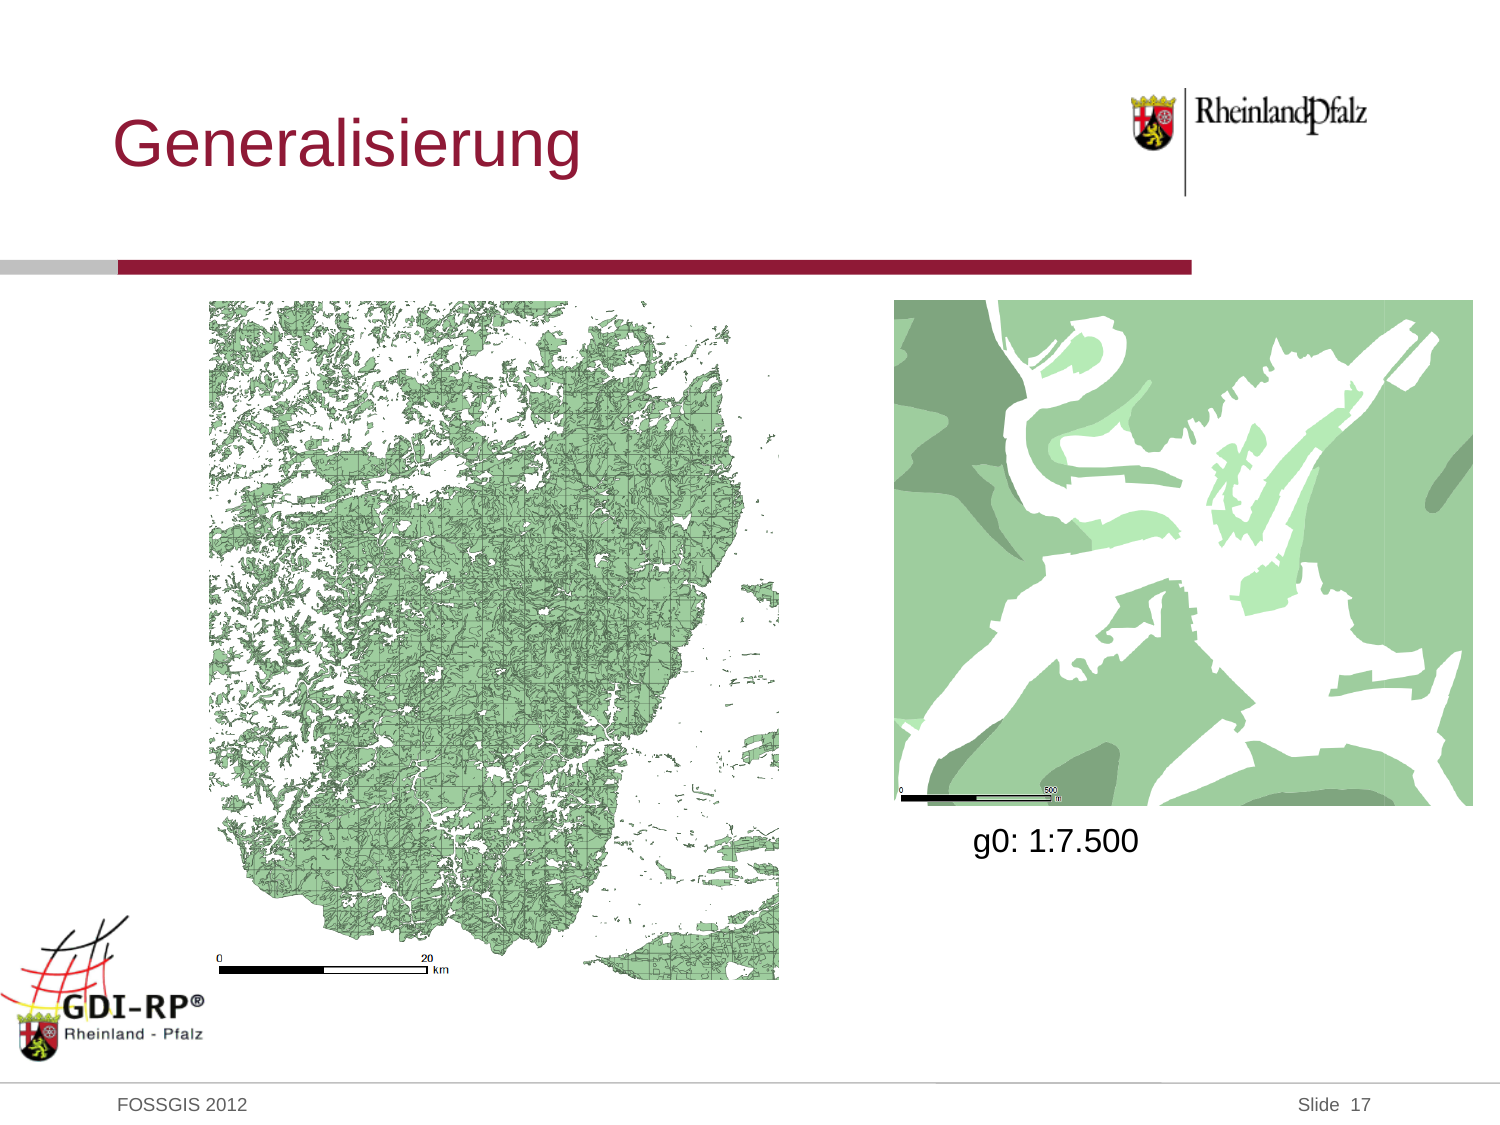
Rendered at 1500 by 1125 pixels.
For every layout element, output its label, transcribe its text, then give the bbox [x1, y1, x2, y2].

title Generalisierung [112, 63, 1071, 224]
text_box g0: 1:7.500 [958, 811, 1172, 868]
picture [1131, 88, 1447, 198]
picture [894, 300, 1473, 806]
picture [0, 915, 207, 1063]
picture [209, 301, 779, 981]
